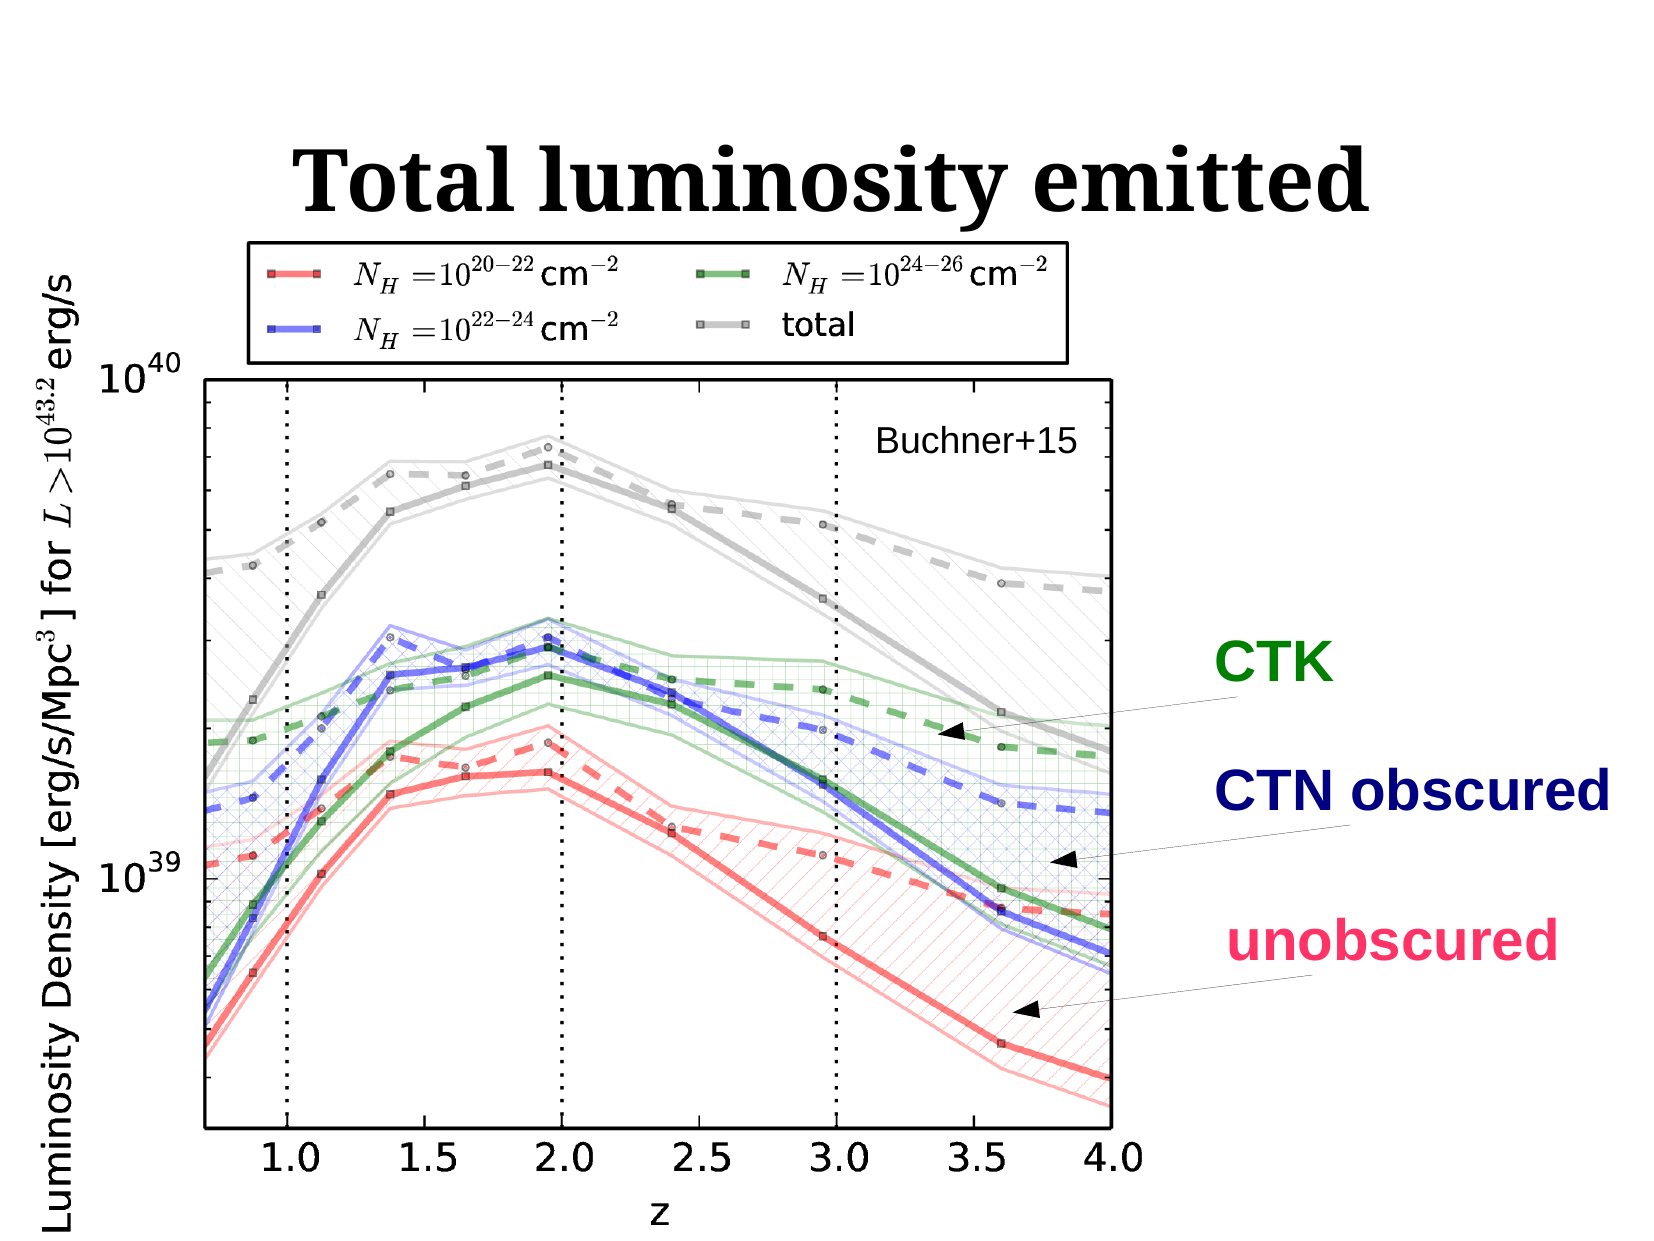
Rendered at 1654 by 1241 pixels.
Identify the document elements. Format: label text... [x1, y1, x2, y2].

text_box CTN obscured [1200, 750, 1654, 896]
text_box CTK [1200, 621, 1463, 702]
title Total luminosity emitted [47, 33, 1617, 324]
text_box Buchner+15 [825, 412, 1093, 470]
picture [12, 219, 1163, 1241]
text_box unobscured [1211, 900, 1654, 1046]
